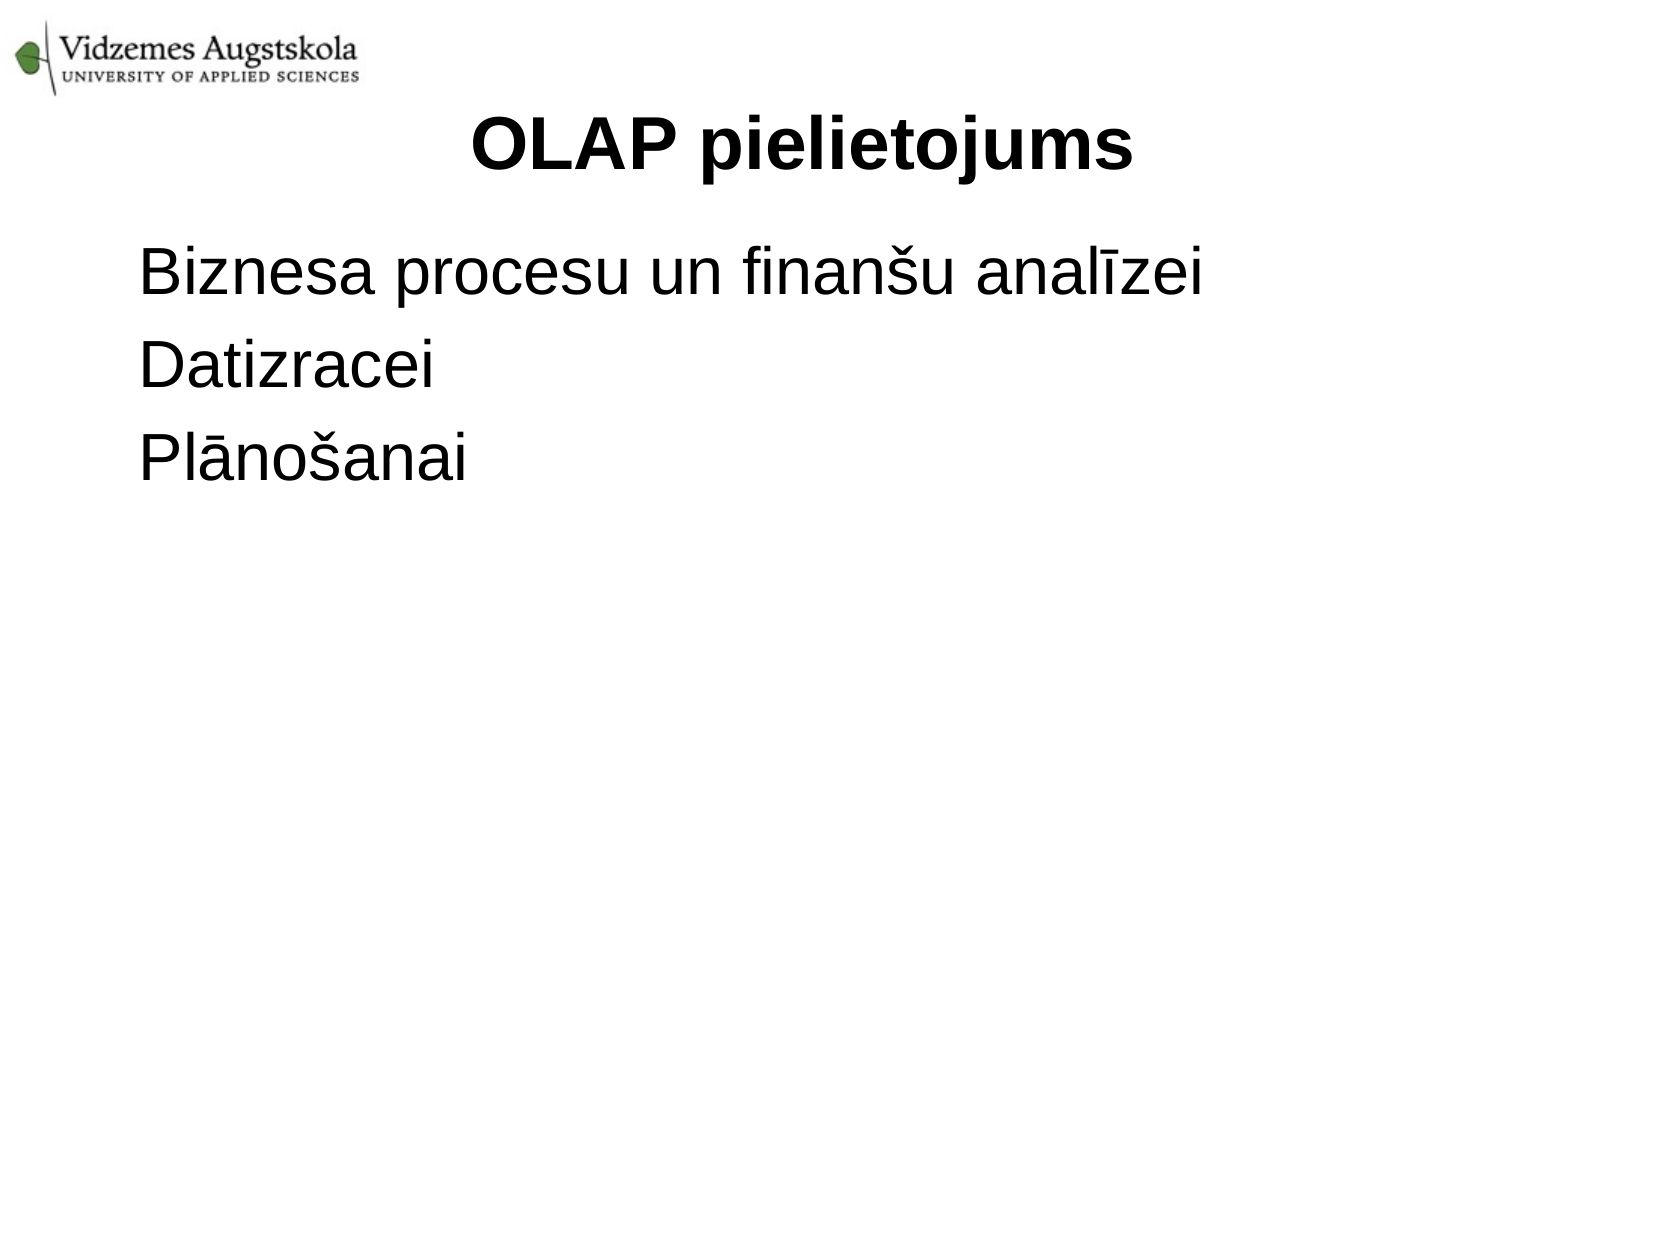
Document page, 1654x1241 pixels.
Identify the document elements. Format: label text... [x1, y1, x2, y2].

list Biznesa procesu un finanšu analīzei Datizracei Plānošanai [82, 236, 1569, 1107]
title OLAP pielietojums [94, 103, 1512, 188]
picture [5, 2, 368, 113]
